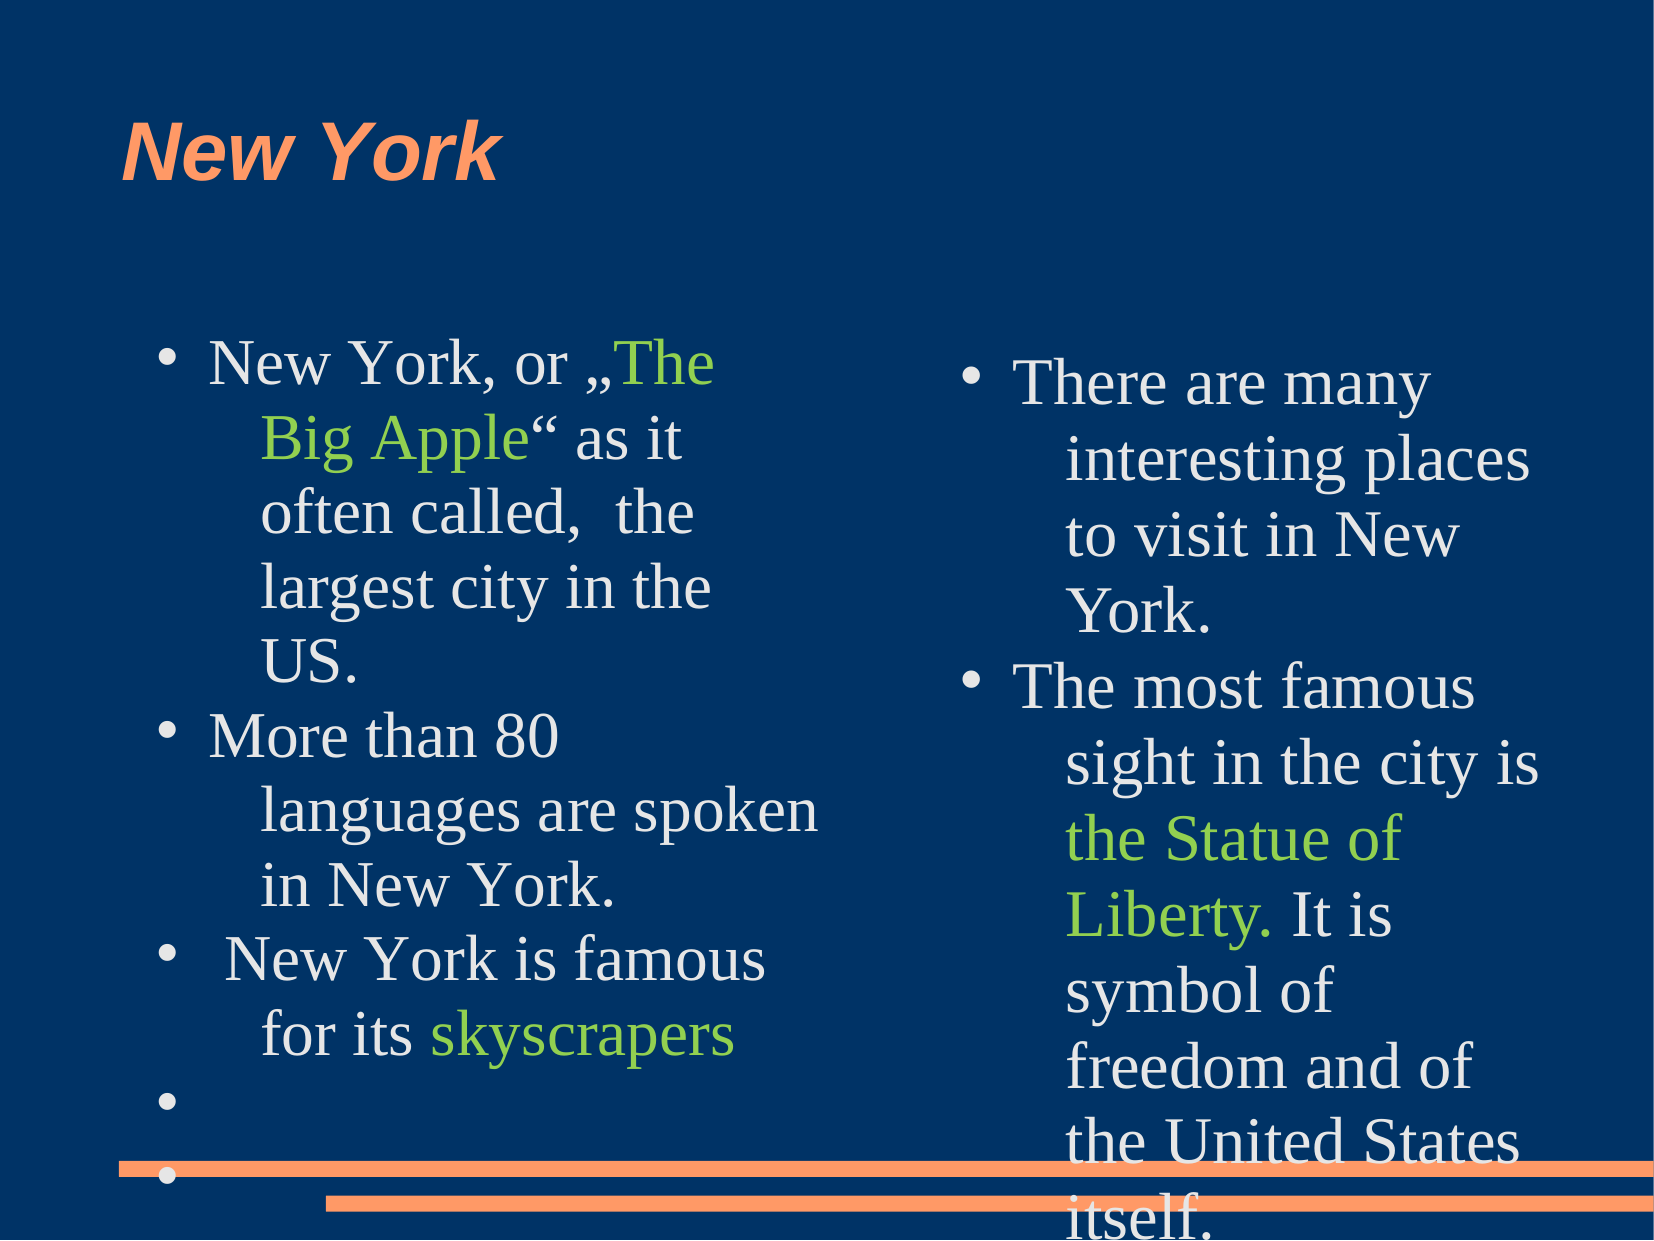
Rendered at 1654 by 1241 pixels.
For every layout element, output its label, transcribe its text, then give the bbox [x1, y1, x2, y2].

title New York [121, 46, 1534, 254]
text_box [858, 322, 1562, 1118]
list New York, or „The Big Apple“ as it often called, the largest city in the US. More than 80 languages are spoken in New York. New York is famous for its skyscrapers [121, 322, 824, 1133]
text_box There are many interesting places to visit in New York. The most famous sight in the city is the Statue of Liberty. It is symbol of freedom and of the United States itself. [910, 336, 1571, 1241]
